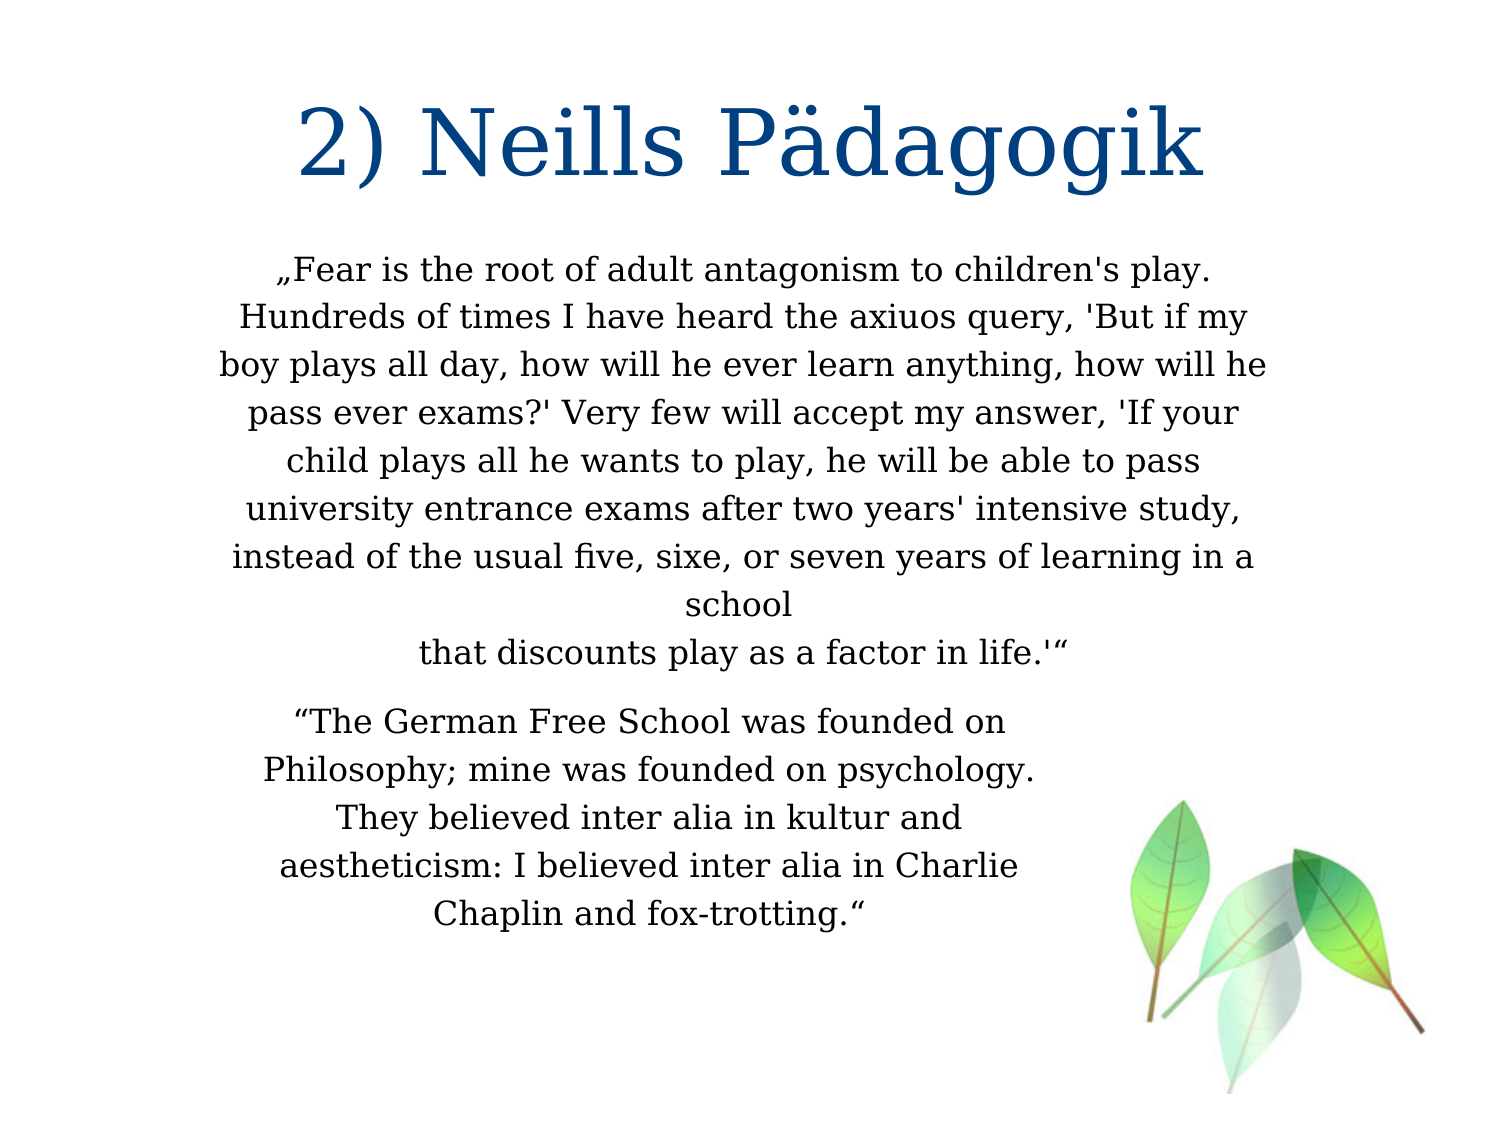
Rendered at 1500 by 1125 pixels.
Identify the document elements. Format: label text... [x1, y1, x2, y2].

picture [1130, 799, 1426, 1094]
title 2) Neills Pädagogik [75, 45, 1426, 233]
text_box „Fear is the root of adult antagonism to children's play. Hundreds of times I have heard the axiuos query, 'But if my boy plays all day, how will he ever learn anything, how will he pass ever exams?' Very few will accept my answer, 'If your child plays all he wants to play, he will be able to pass university entrance exams after two years' intensive study, instead of the usual five, sixe, or seven years of learning in a school that discounts play as a factor in life.'“ [188, 232, 1300, 631]
text_box “The German Free School was founded on Philosophy; mine was founded on psychology. They believed inter alia in kultur and aestheticism: I believed inter alia in Charlie Chaplin and fox-trotting.“ [212, 685, 1087, 1019]
